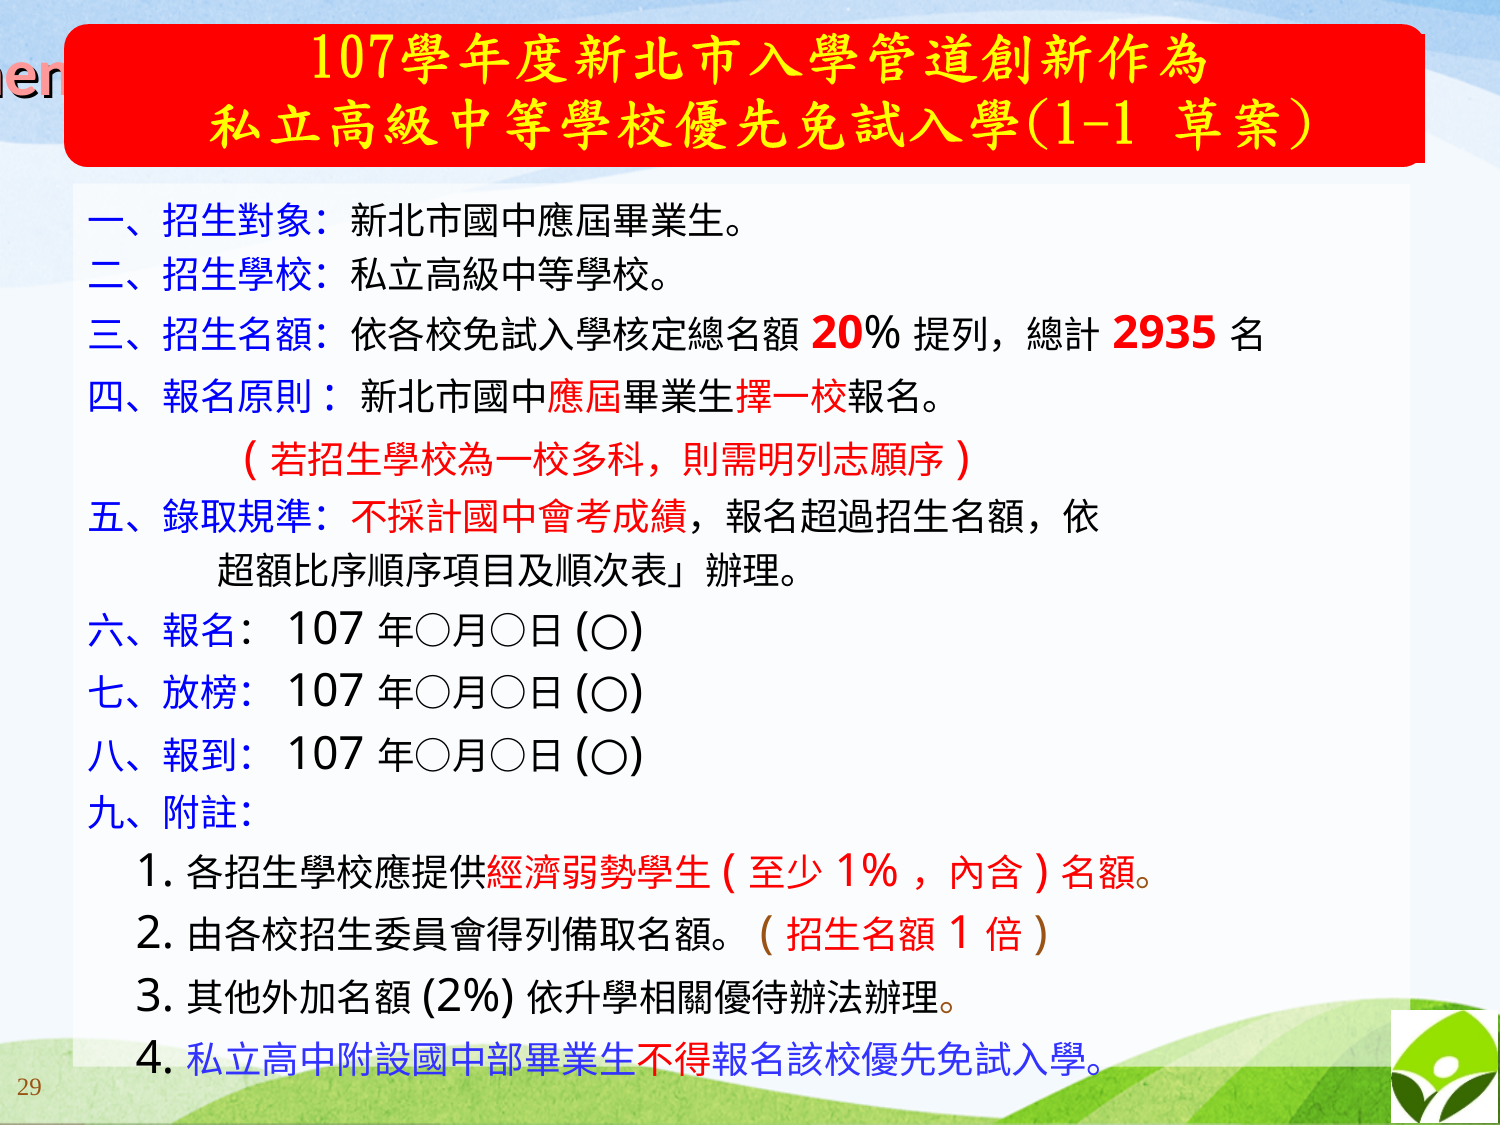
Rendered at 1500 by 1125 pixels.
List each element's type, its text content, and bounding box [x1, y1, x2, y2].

text_box 一、招生對象：新北市國中應屆畢業生。 二、招生學校：私立高級中等學校。 三、招生名額：依各校免試入學核定總名額20%提列，總計2935名 四、報名原則: 新北市國中應屆畢業生擇一校報名。 (若招生學校為一校多科，則需明列志願序) 五、錄取規準：不採計國中會考成績，報名超過招生名額，依 超額比序順序項目及順次表」辦理。 六、報名：107年○月○日(○) 七、放榜：107年○月○日(○) 八、報到：107年○月○日(○) 九、附註： 1.各招生學校應提供經濟弱勢學生(至少1%，內含)名額。 2.由各校招生委員會得列備取名額。(招生名額1倍) 3.其他外加名額(2%)依升學相關優待辦法辦理。 4.私立高中附設國中部畢業生不得報名該校優先免試入學。 [72, 183, 1411, 1067]
picture [0, 0, 1500, 1125]
text_box 29 [2, 1068, 96, 1107]
